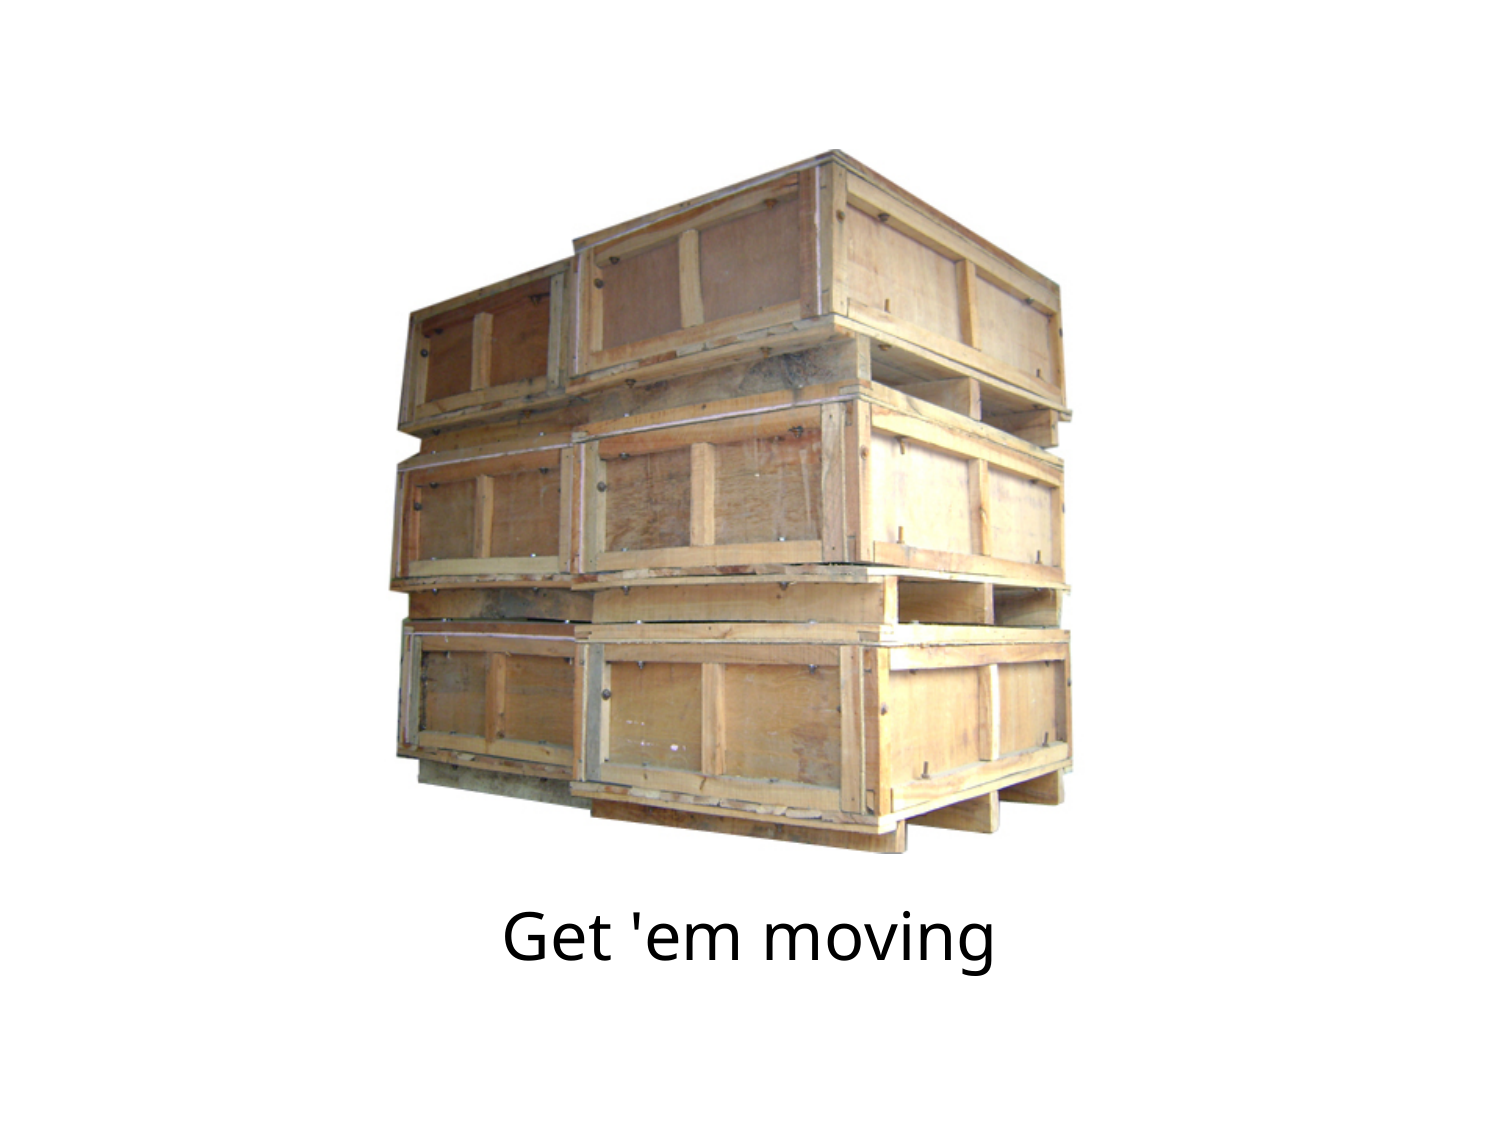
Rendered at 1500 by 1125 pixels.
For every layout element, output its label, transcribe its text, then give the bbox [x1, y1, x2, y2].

picture [384, 149, 1088, 854]
text_box Get 'em moving [75, 862, 1426, 1006]
